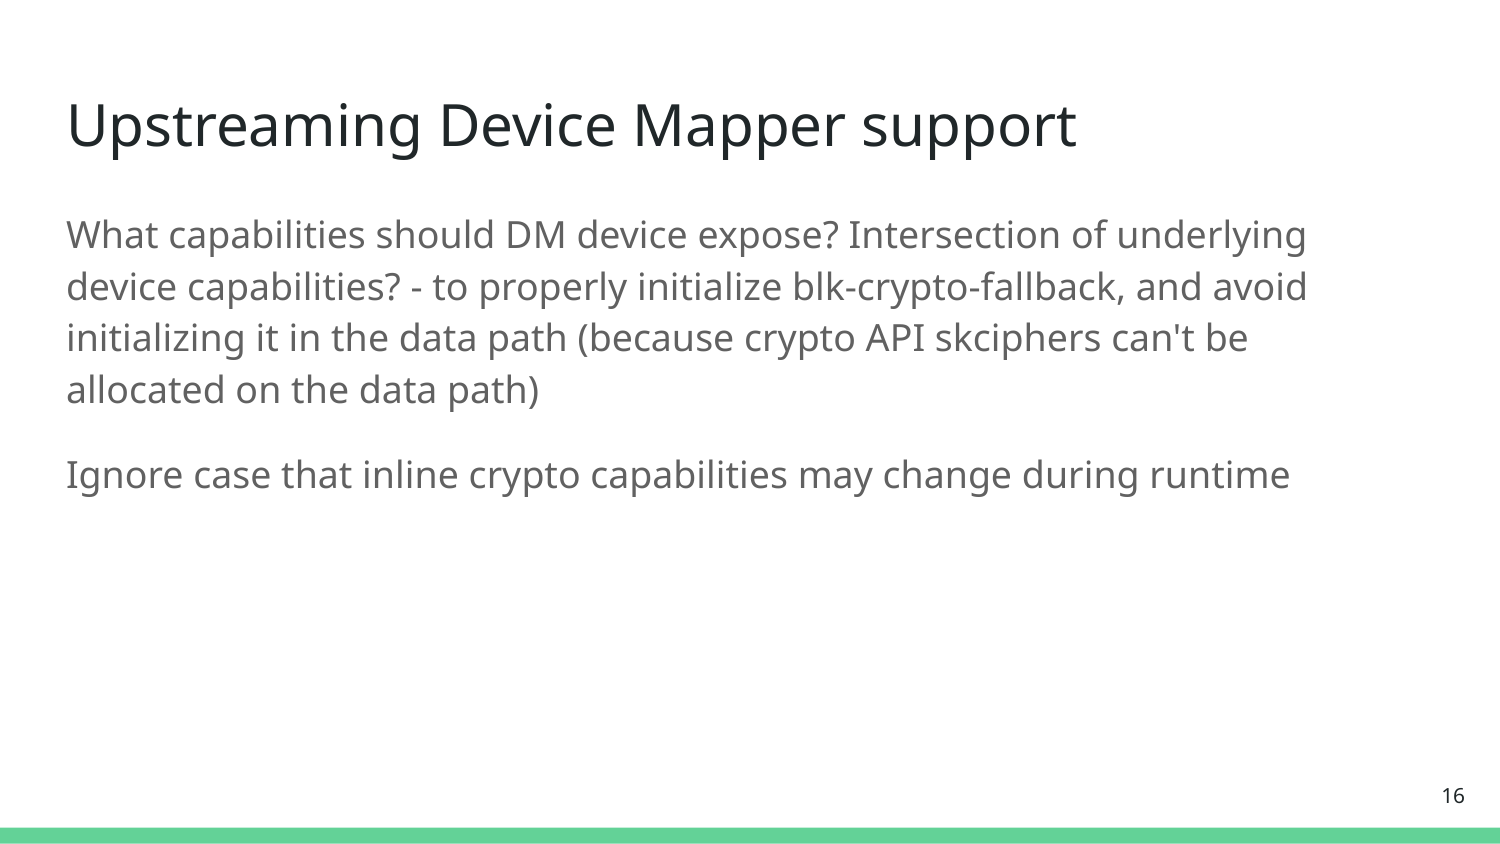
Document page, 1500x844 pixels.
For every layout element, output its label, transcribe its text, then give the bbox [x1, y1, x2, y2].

list What capabilities should DM device expose? Intersection of underlying device capabilities? - to properly initialize blk-crypto-fallback, and avoid initializing it in the data path (because crypto API skciphers can't be allocated on the data path) Ignore case that inline crypto capabilities may change during runtime [51, 189, 1349, 750]
slide_number <number> [1389, 764, 1480, 830]
title Upstreaming Device Mapper support [51, 72, 1449, 167]
